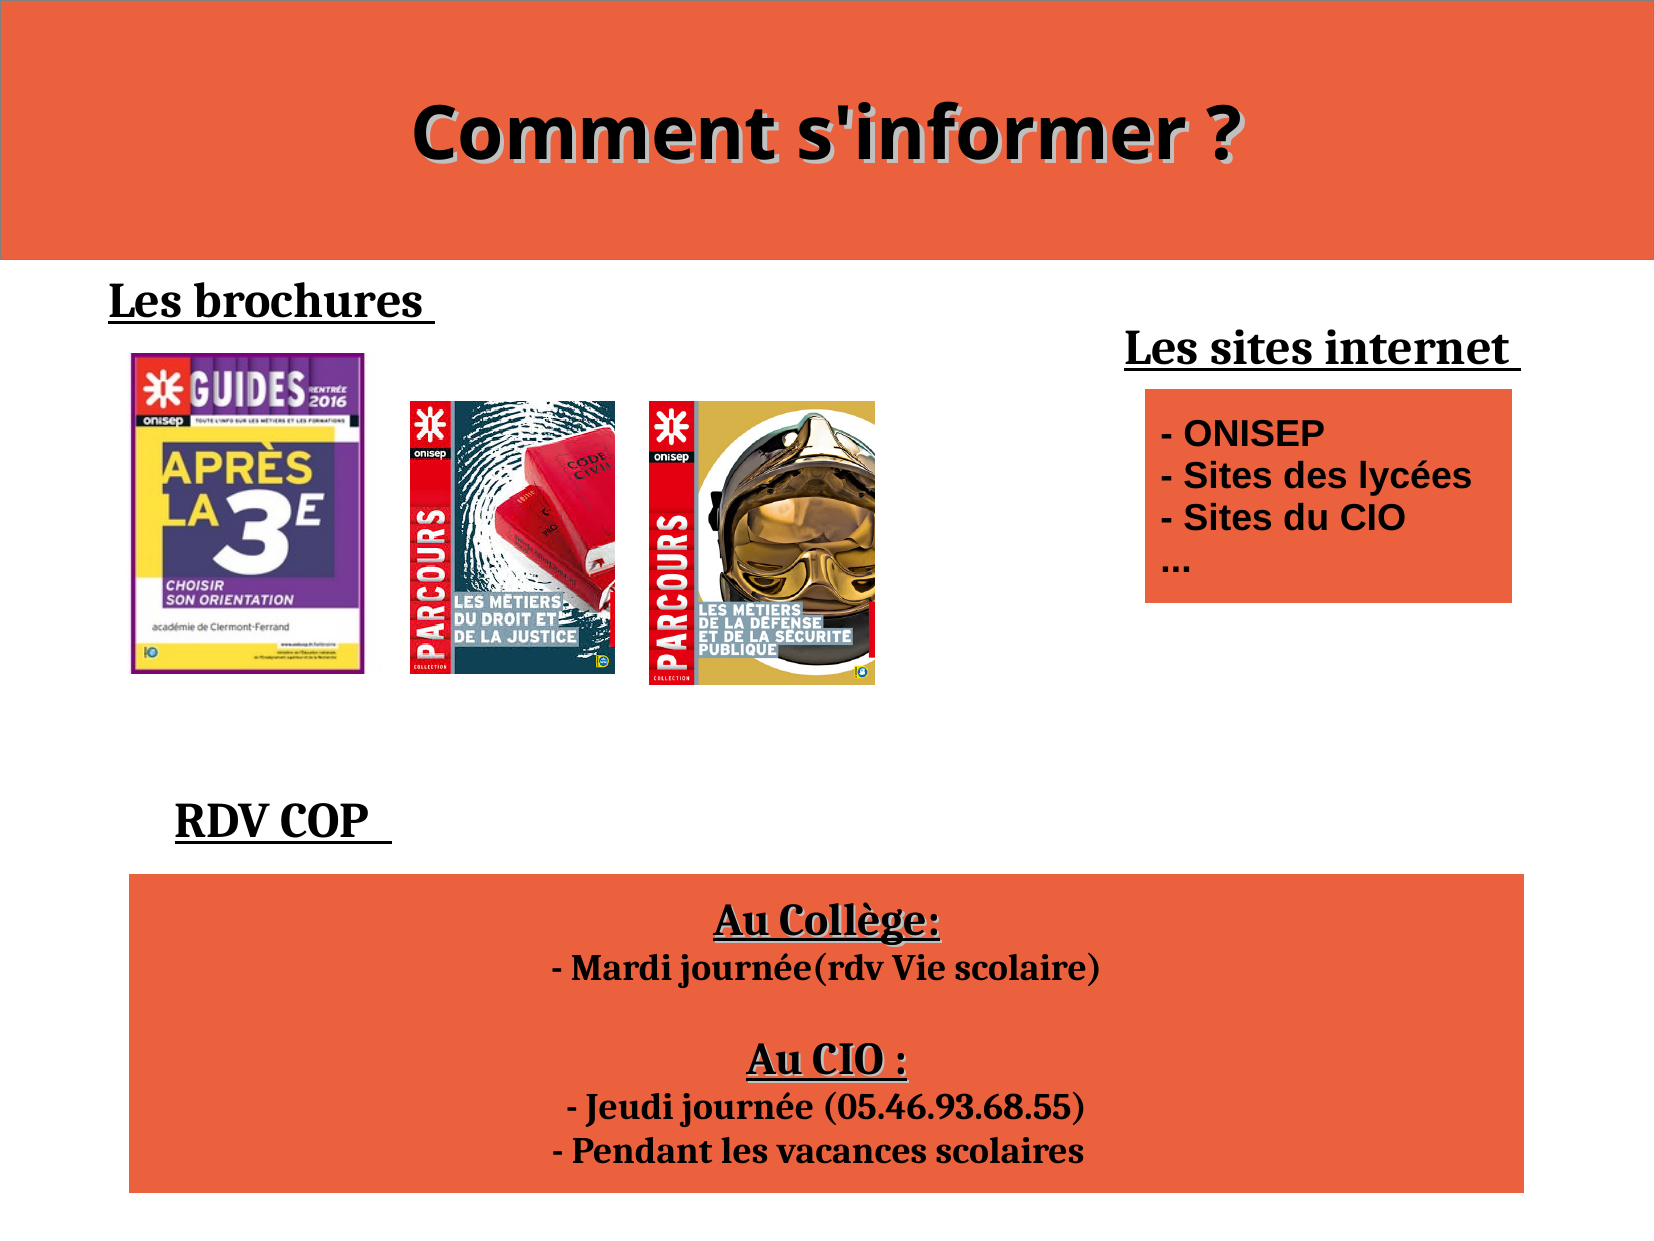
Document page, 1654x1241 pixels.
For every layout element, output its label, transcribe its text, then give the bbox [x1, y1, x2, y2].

text_box Comment s'informer ? [0, 0, 1654, 260]
text_box Les sites internet [1110, 295, 1536, 402]
text_box Au Collège: - Mardi journée(rdv Vie scolaire) Au CIO : - Jeudi journée (05.46.93.68.55) - Pendant les vacances scolaires [129, 874, 1524, 1193]
picture [649, 401, 875, 686]
text_box - ONISEP - Sites des lycées - Sites du CIO ... [1145, 389, 1512, 603]
text_box RDV COP [70, 767, 497, 874]
picture [0, 353, 615, 674]
text_box Les brochures [59, 248, 485, 353]
